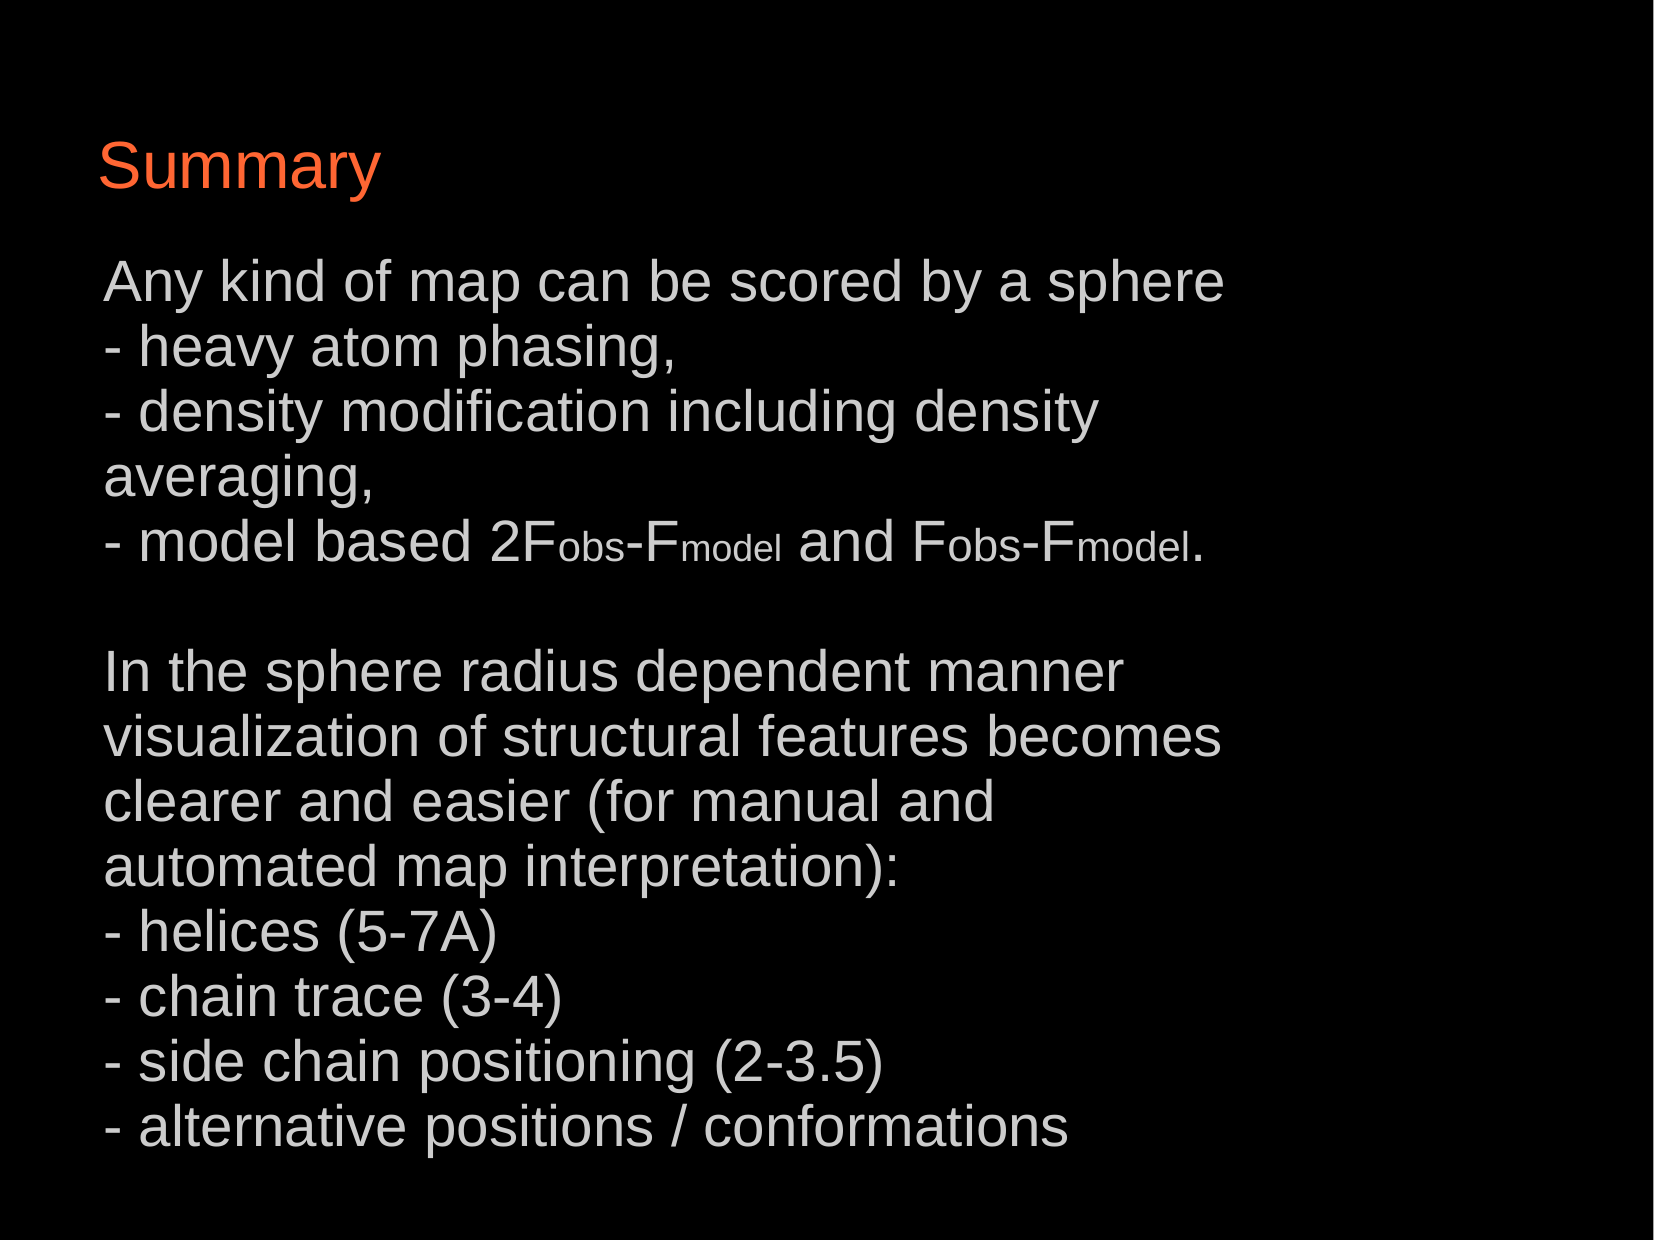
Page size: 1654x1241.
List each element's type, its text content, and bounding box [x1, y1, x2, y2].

text_box Any kind of map can be scored by a sphere - heavy atom phasing, - density modification including density averaging, - model based 2Fobs-Fmodel and Fobs-Fmodel. In the sphere radius dependent manner visualization of structural features becomes clearer and easier (for manual and automated map interpretation): - helices (5-7A) - chain trace (3-4) - side chain positioning (2-3.5) - alternative positions / conformations [88, 240, 1284, 1167]
text_box Summary [82, 120, 398, 211]
